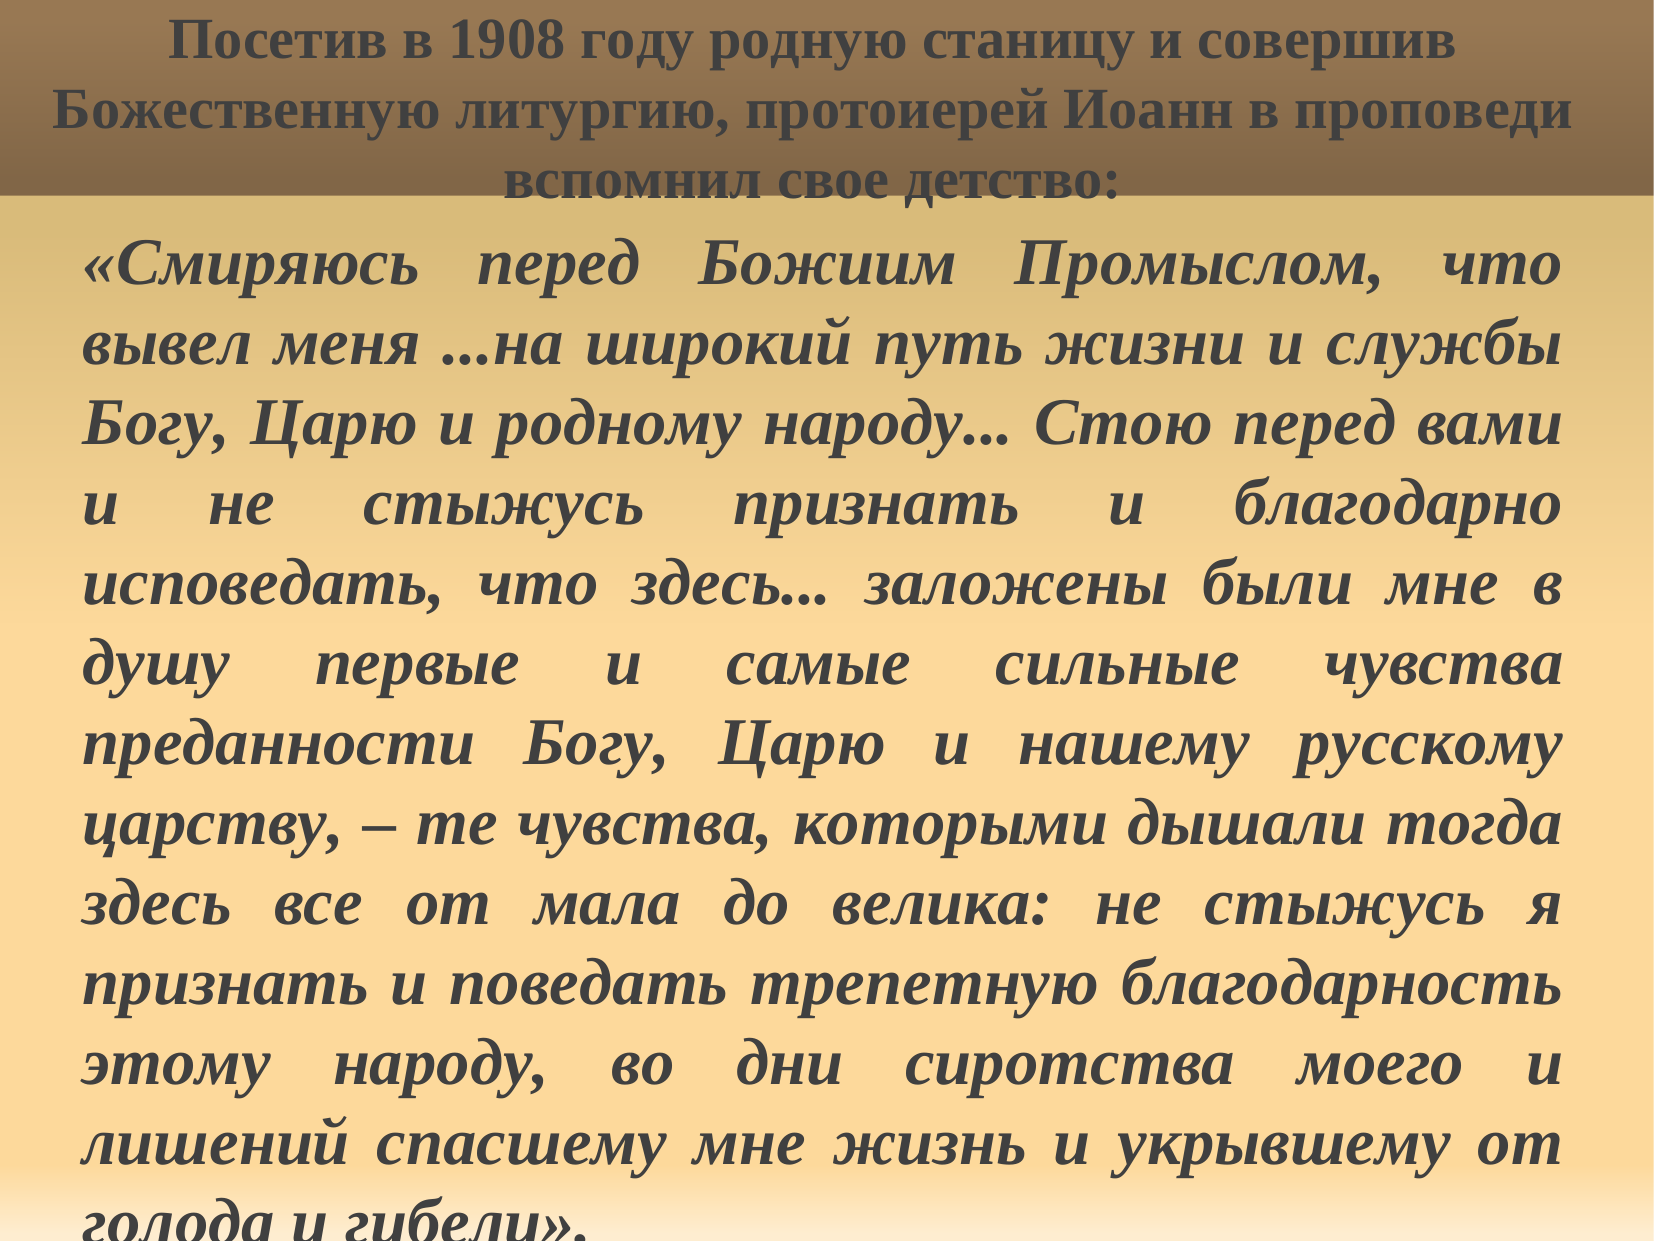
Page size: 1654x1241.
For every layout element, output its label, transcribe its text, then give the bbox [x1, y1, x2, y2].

title Посетив в 1908 году родную станицу и совершив Божественную литургию, протоиерей Иоанн в проповеди вспомнил свое детство: [0, 0, 1625, 201]
subtitle «Смиряюсь перед Божиим Промыслом, что вывел меня ...на широкий путь жизни и службы Богу, Царю и родному народу... Стою перед вами и не стыжусь признать и благодарно исповедать, что здесь... заложены были мне в душу первые и самые сильные чувства преданности Богу, Царю и нашему русскому царству, – те чувства, которыми дышали тогда здесь все от мала до велика: не стыжусь я признать и поведать трепетную благодарность этому народу, во дни сиротства моего и лишений спасшему мне жизнь и укрывшему от голода и гибели». [82, 218, 1571, 1181]
